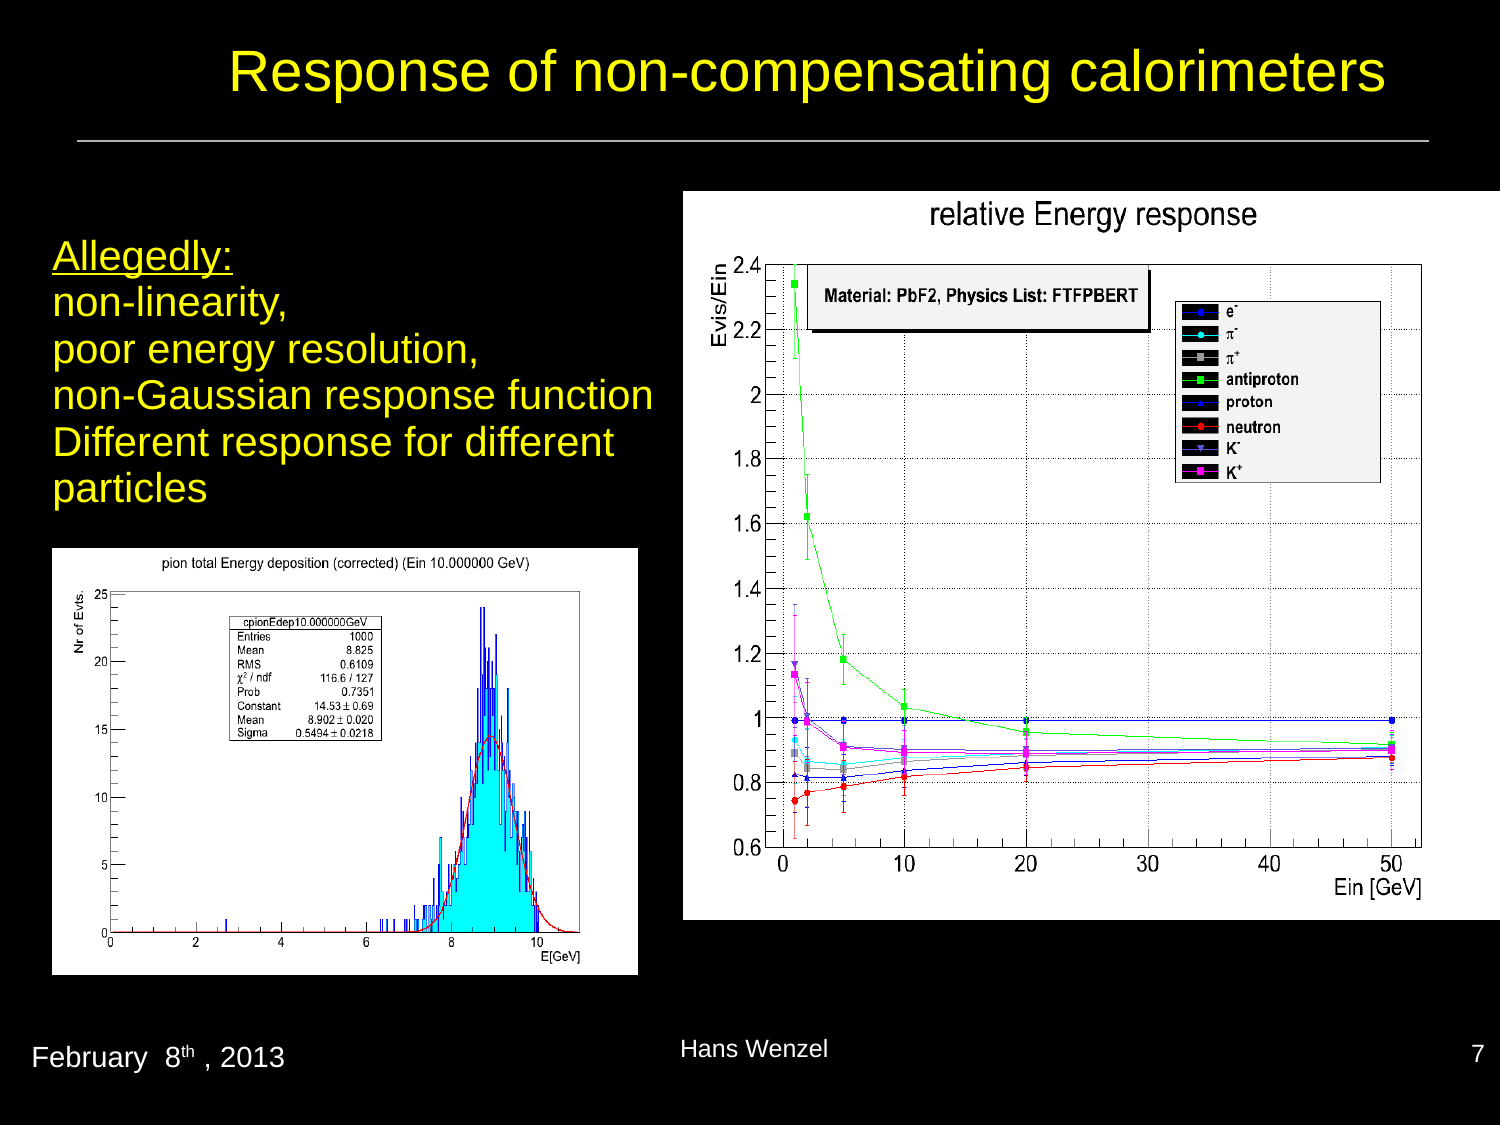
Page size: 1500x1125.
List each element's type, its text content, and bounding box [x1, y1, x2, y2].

picture [52, 548, 638, 976]
text_box Allegedly: non-linearity, poor energy resolution, non-Gaussian response function Different response for different particles [37, 224, 670, 519]
picture [683, 191, 1500, 920]
title Response of non-compensating calorimeters [225, 0, 1393, 143]
